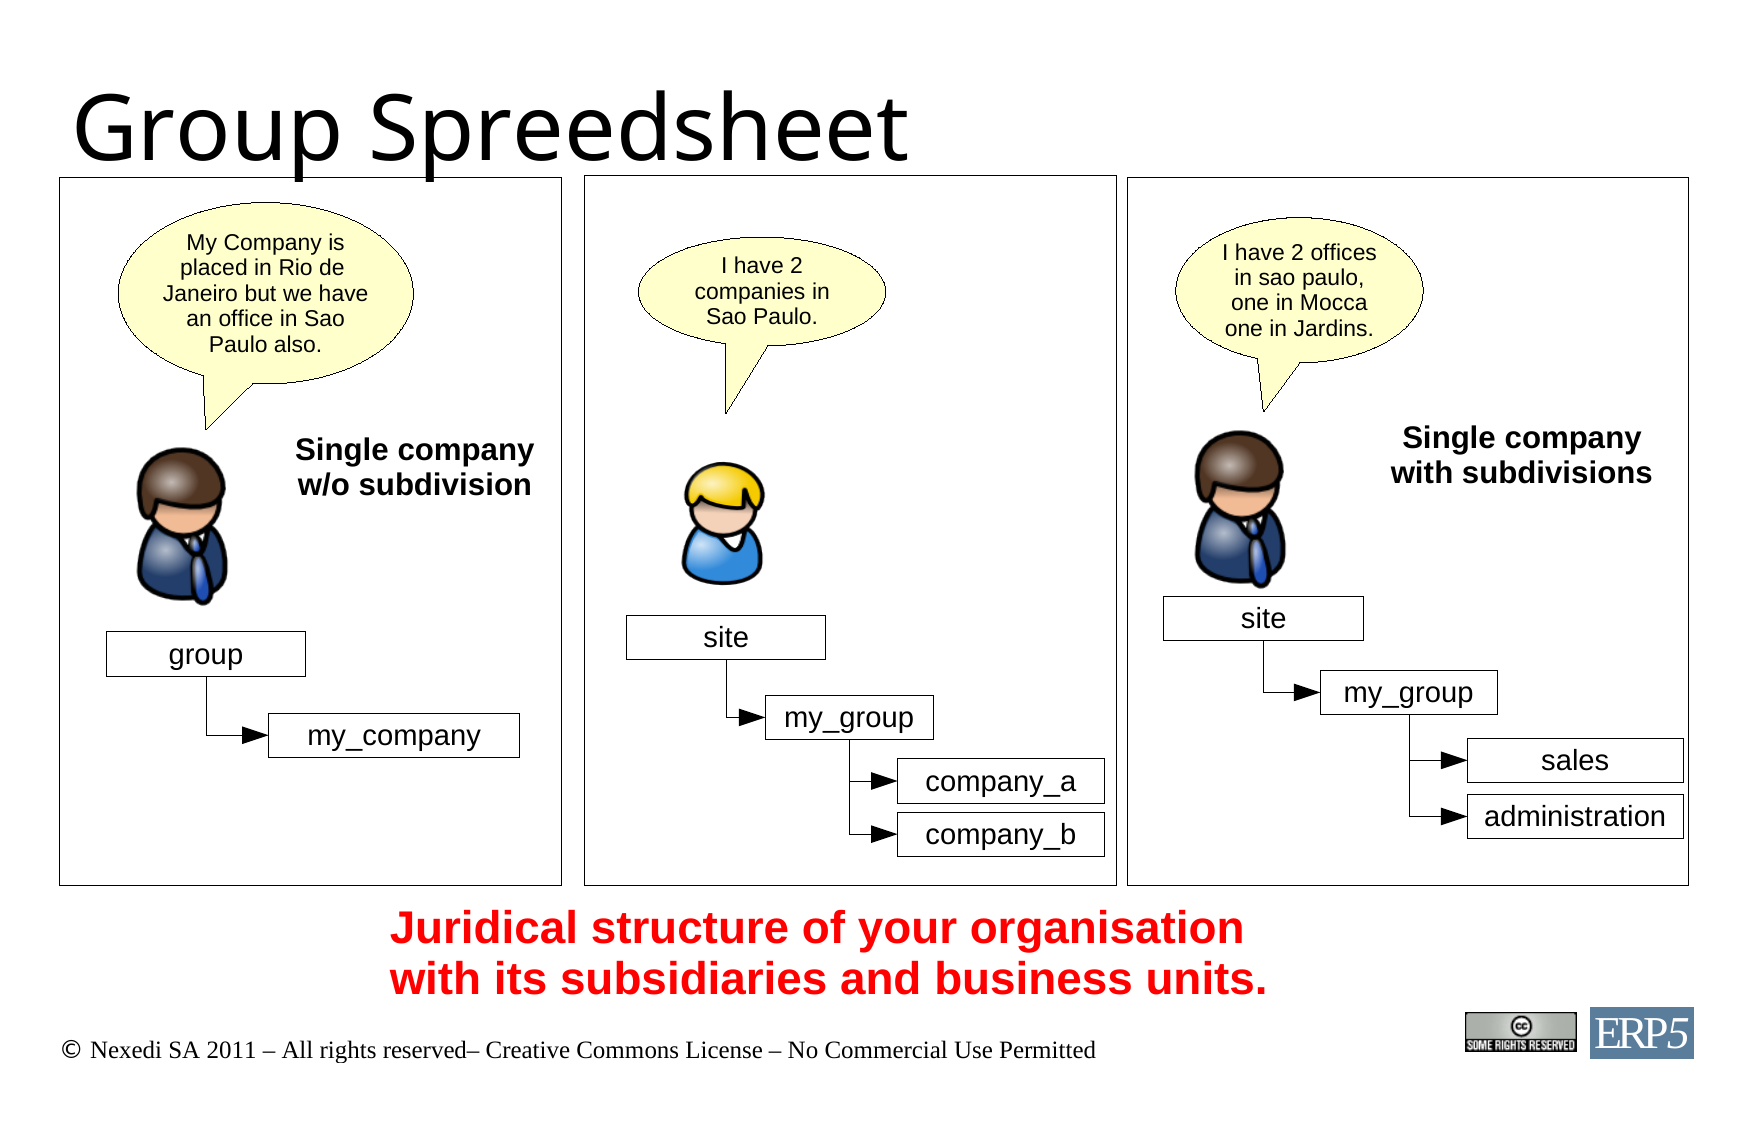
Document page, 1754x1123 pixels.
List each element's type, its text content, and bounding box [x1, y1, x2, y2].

picture [1465, 1012, 1577, 1052]
text_box I have 2 companies in Sao Paulo. [638, 237, 886, 414]
text_box sales [1467, 738, 1684, 783]
picture [649, 459, 798, 587]
text_box site [626, 615, 826, 660]
text_box my_group [1320, 670, 1498, 715]
text_box administration [1467, 794, 1684, 839]
text_box Single company with subdivisions [1390, 420, 1654, 491]
text_box Single company w/o subdivision [295, 432, 534, 502]
text_box company_a [897, 758, 1105, 804]
text_box my_group [765, 695, 934, 740]
text_box my_company [268, 713, 520, 758]
title Group Spreedsheet [1128, 178, 1688, 187]
text_box Juridical structure of your organisation with its subsidiaries and business units. [389, 915, 1306, 991]
title Group Spreedsheet [71, 178, 561, 187]
text_box company_b [897, 812, 1105, 857]
text_box I have 2 offices in sao paulo, one in Mocca one in Jardins. [1175, 217, 1424, 412]
picture [1157, 425, 1324, 592]
title Group Spreedsheet [585, 176, 1116, 187]
text_box group [106, 631, 306, 677]
text_box site [1163, 596, 1364, 641]
title Group Spreedsheet [71, 63, 1707, 187]
picture [99, 442, 266, 609]
text_box My Company is placed in Rio de Janeiro but we have an office in Sao Paulo also. [118, 202, 414, 430]
